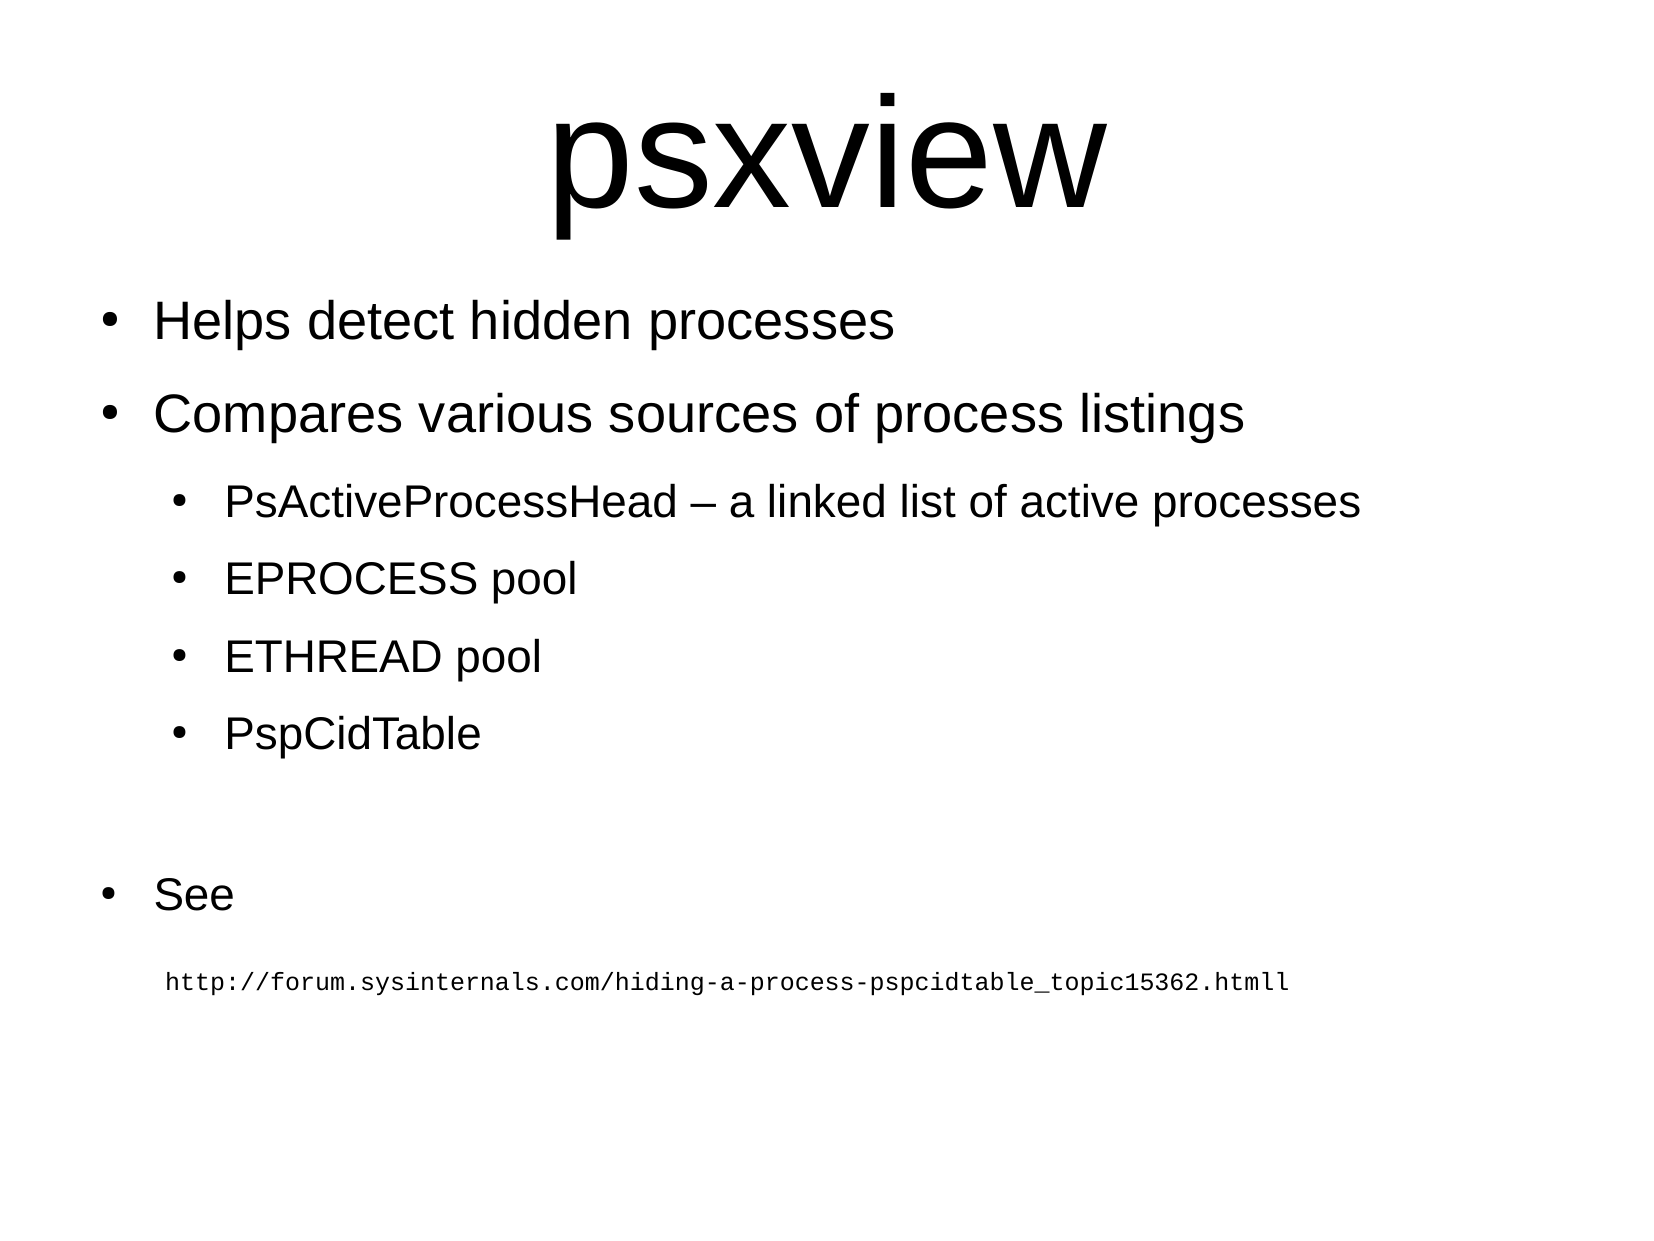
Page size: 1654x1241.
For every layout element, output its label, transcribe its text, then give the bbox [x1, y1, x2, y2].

list Helps detect hidden processes Compares various sources of process listings PsActiveProcessHead – a linked list of active processes EPROCESS pool ETHREAD pool PspCidTable See http://forum.sysinternals.com/hiding-a-process-pspcidtable_topic15362.htmll [82, 290, 1613, 1109]
title psxview [82, 49, 1571, 257]
